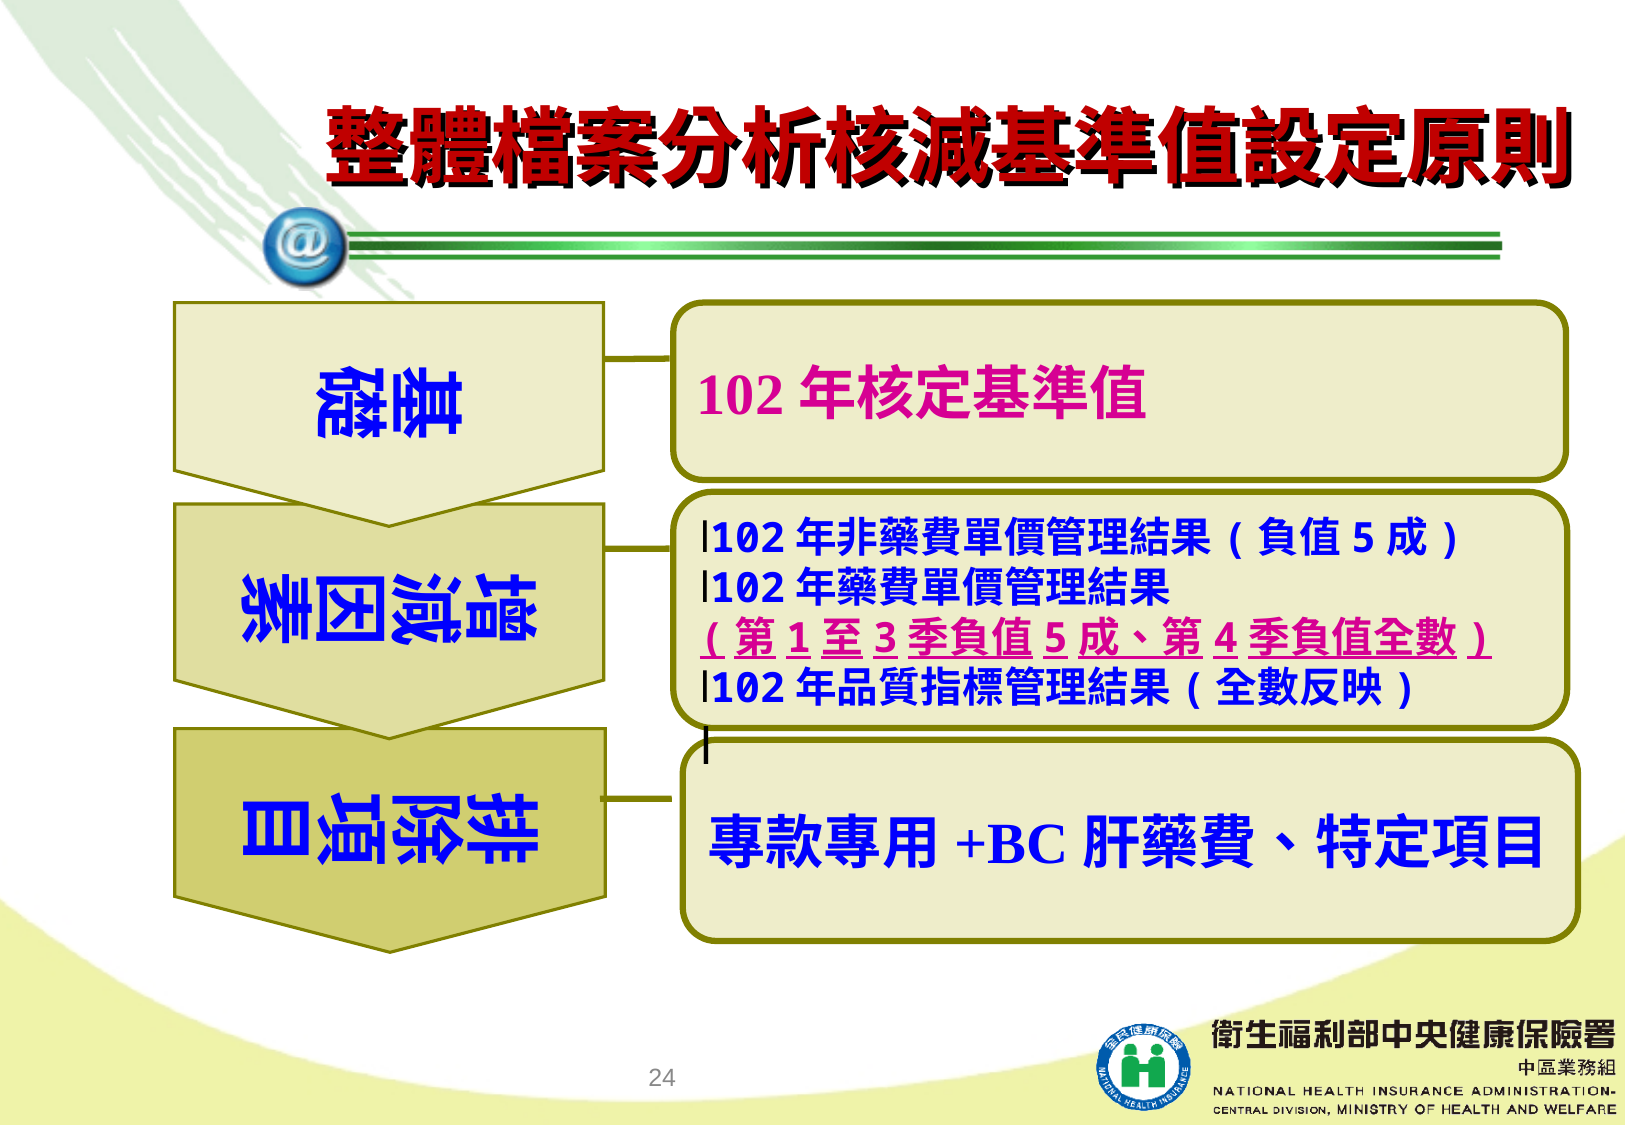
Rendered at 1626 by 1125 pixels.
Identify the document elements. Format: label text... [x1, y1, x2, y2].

text_box 增減因素 [174, 503, 604, 739]
text_box 整體檔案分析核減基準值設定原則 [304, 78, 1593, 209]
text_box 排除項目 [174, 728, 606, 953]
text_box 專款專用+BC肝藥費、特定項目 [682, 739, 1578, 941]
text_box 基礎 [174, 302, 604, 527]
text_box [633, 1046, 1013, 1107]
text_box 102年核定基準值 [673, 302, 1567, 480]
text_box 102年非藥費單價管理結果(負值5成) 102年藥費單價管理結果 (第1至3季負值5成、第4季負值全數) 102年品質指標管理結果(全數反映) [673, 491, 1568, 729]
